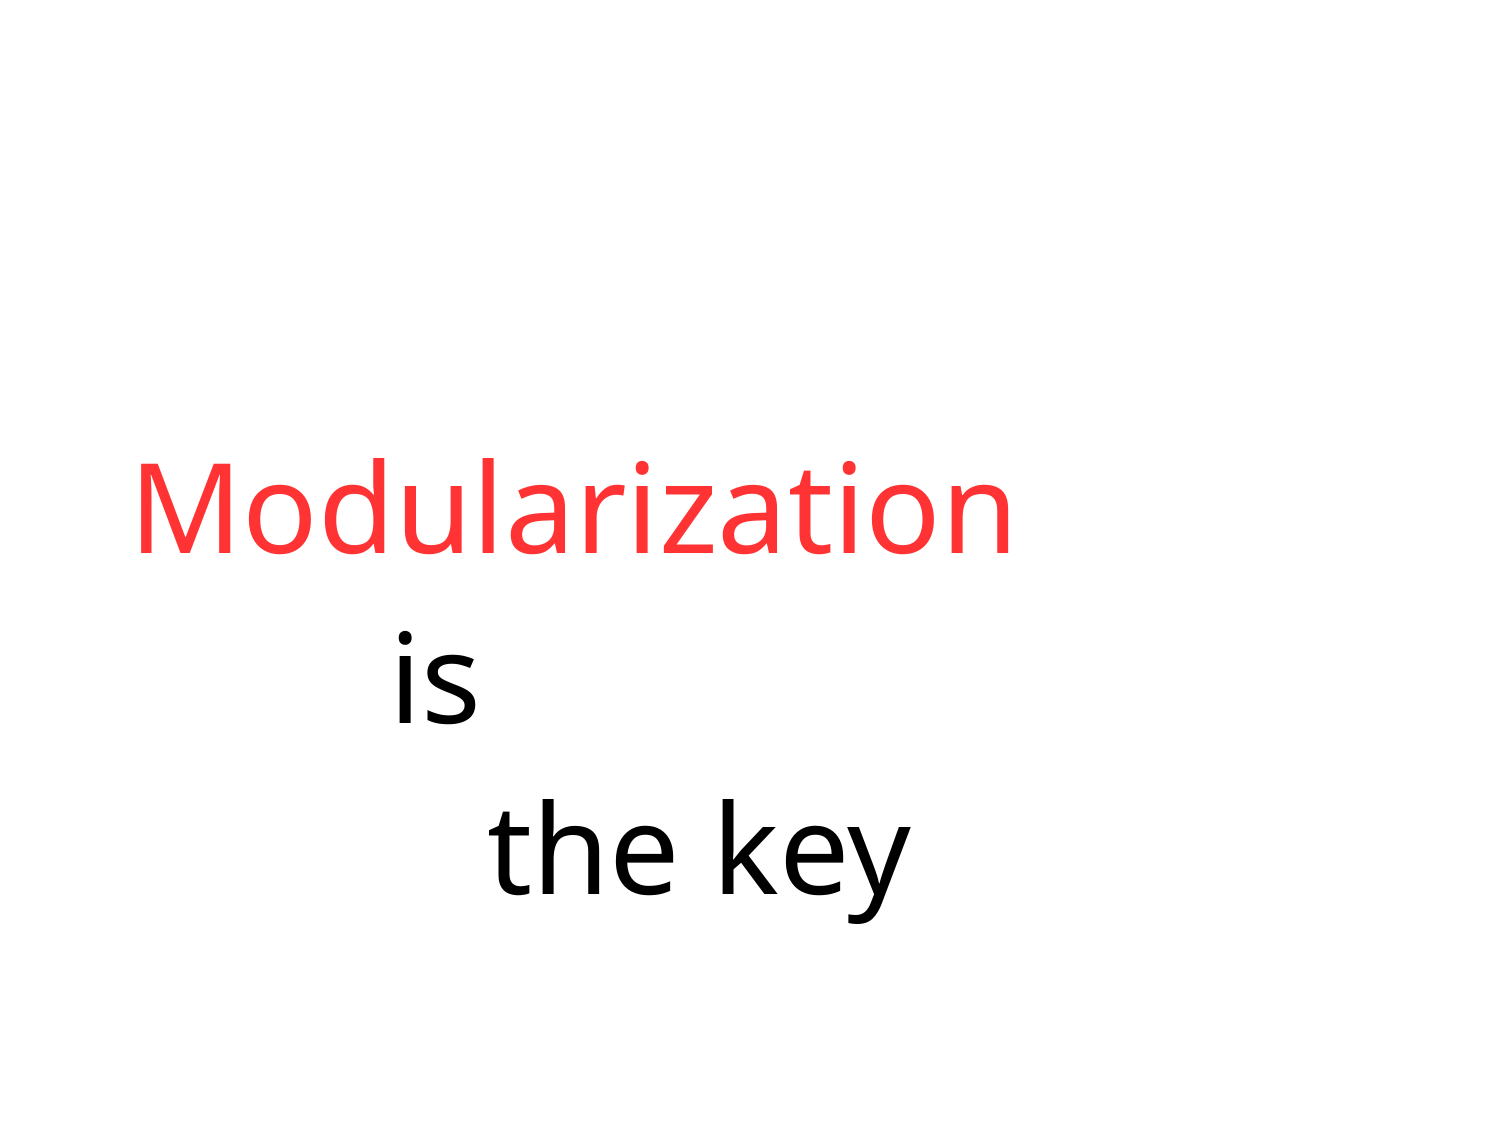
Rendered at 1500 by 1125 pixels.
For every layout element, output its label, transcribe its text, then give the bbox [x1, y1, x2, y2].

text_box Modularization is the key [114, 411, 1351, 901]
